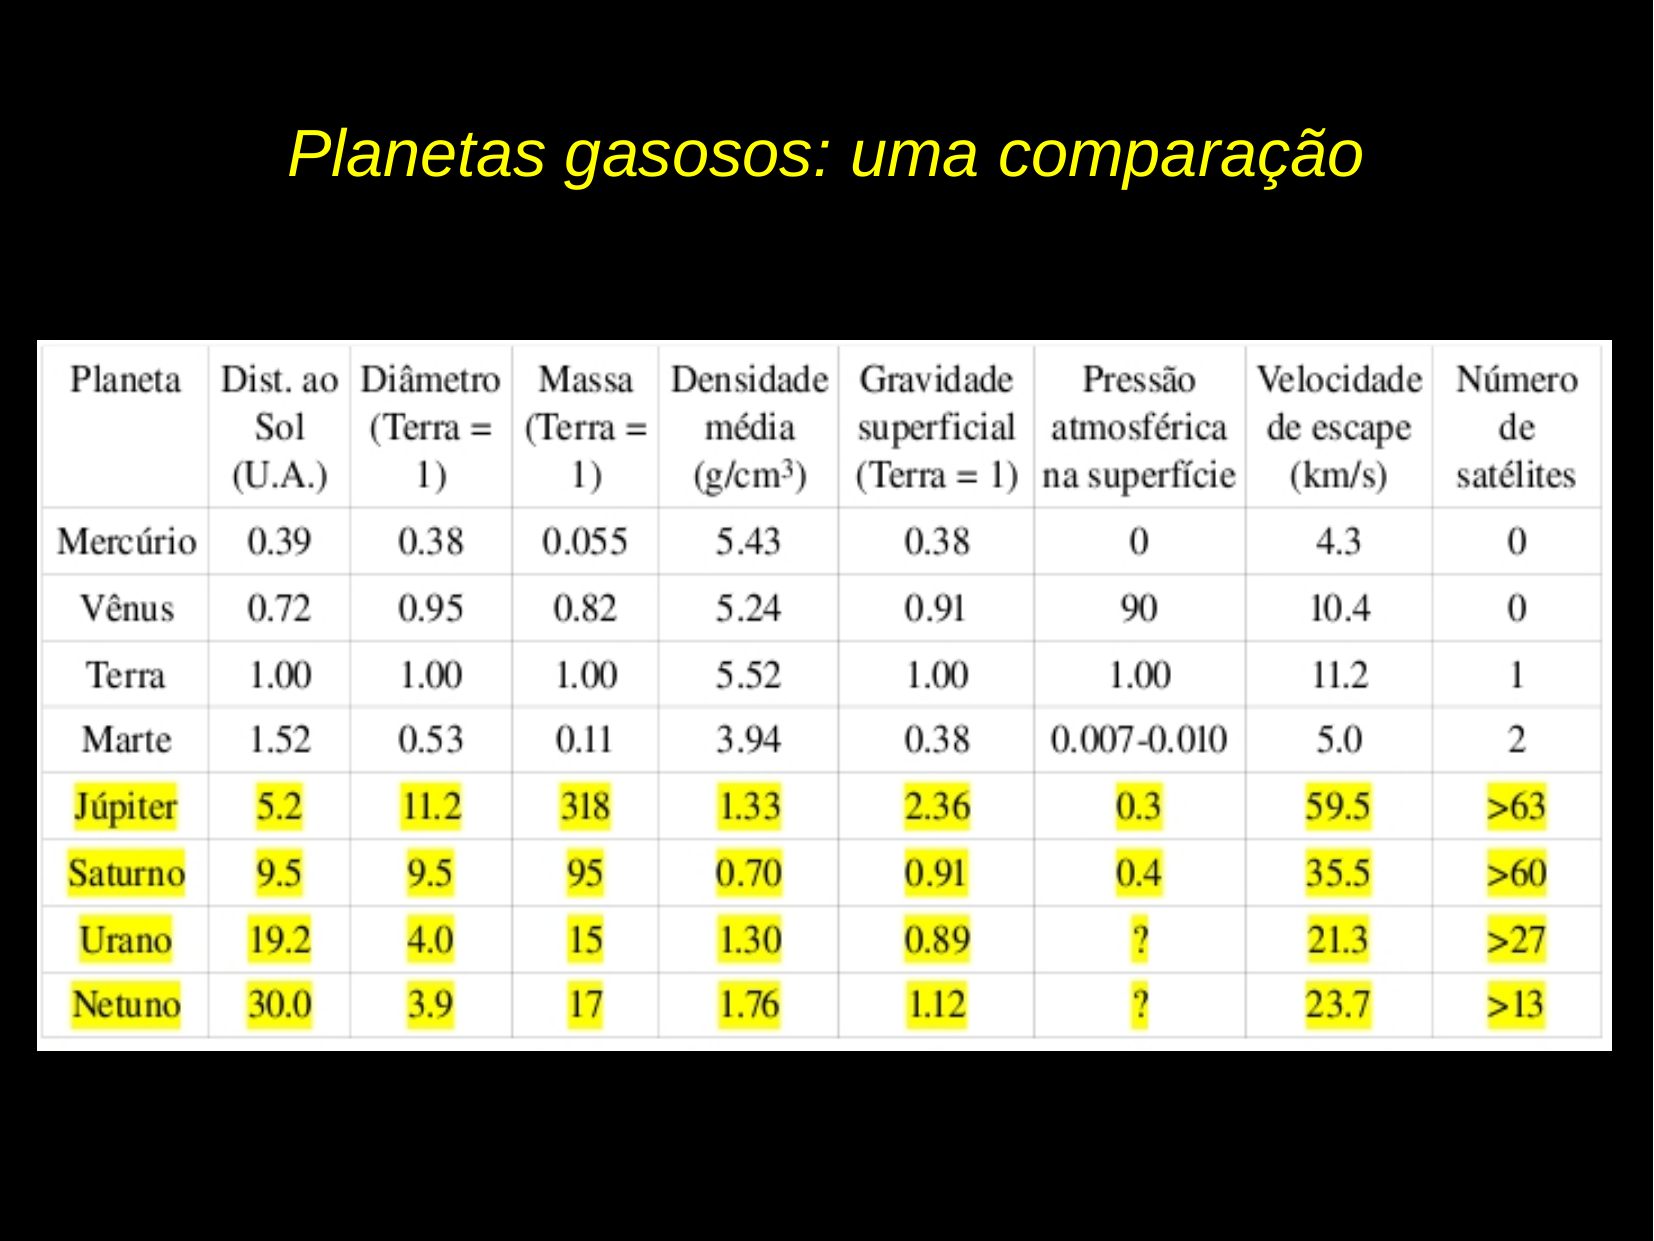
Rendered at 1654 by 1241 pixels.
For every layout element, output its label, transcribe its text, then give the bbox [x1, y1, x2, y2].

picture [37, 340, 1612, 1051]
title Planetas gasosos: uma comparação [82, 49, 1571, 257]
